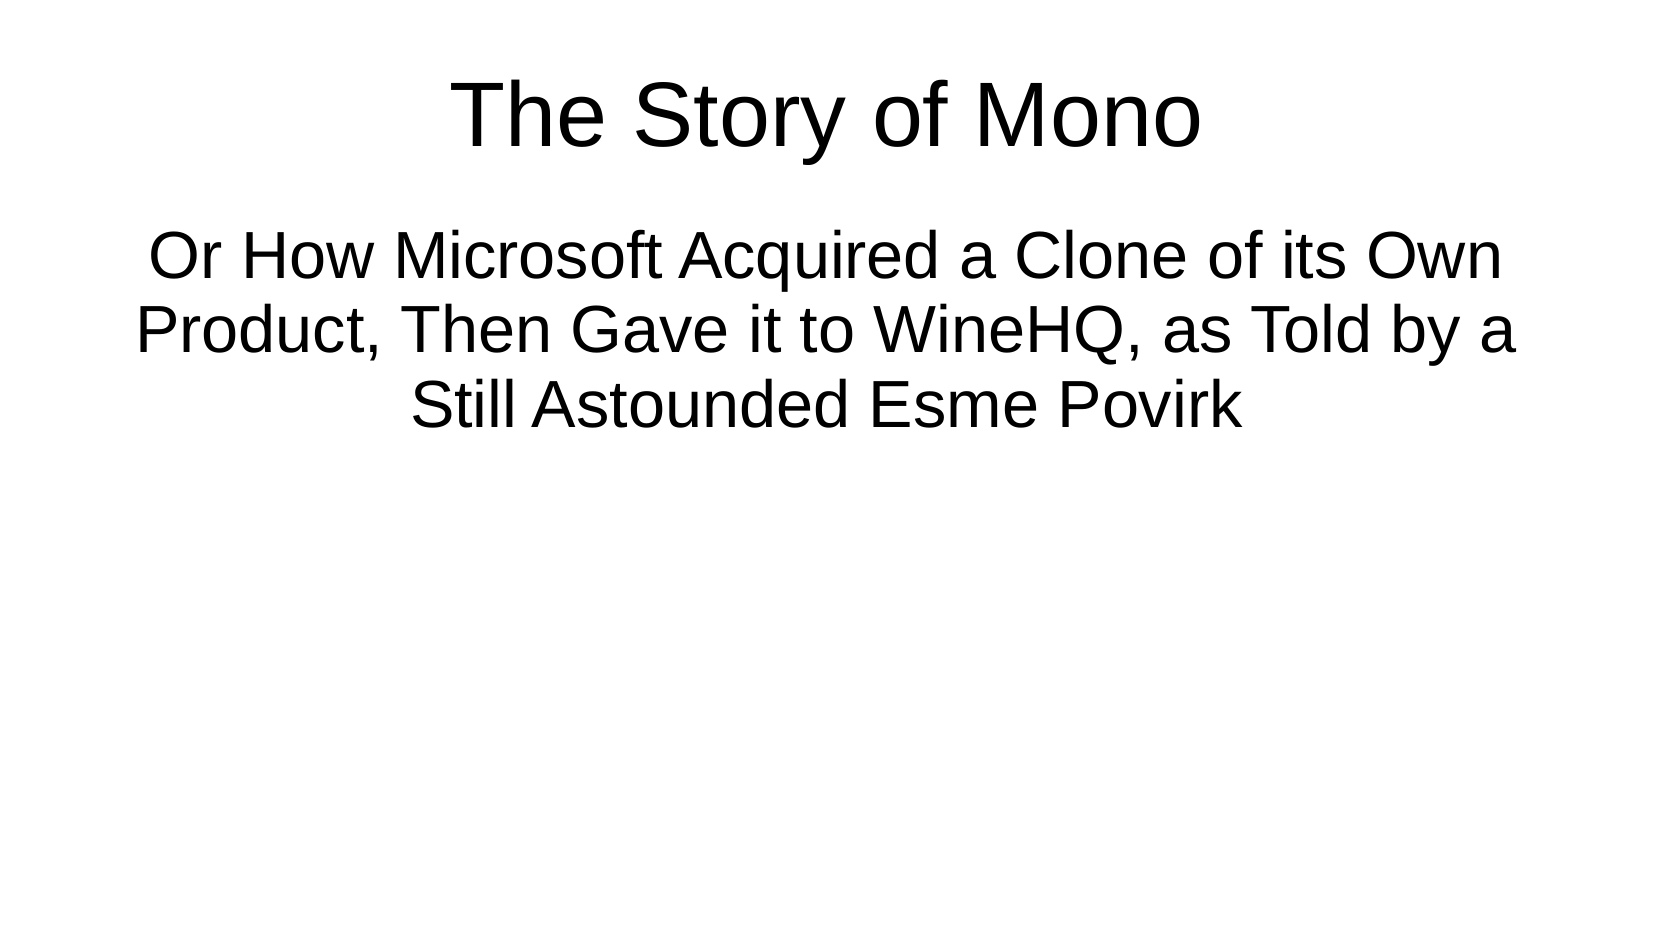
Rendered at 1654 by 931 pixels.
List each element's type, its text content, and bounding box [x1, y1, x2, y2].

list Or How Microsoft Acquired a Clone of its Own Product, Then Gave it to WineHQ, as Told by a Still Astounded Esme Povirk [82, 217, 1571, 758]
title The Story of Mono [82, 37, 1571, 193]
